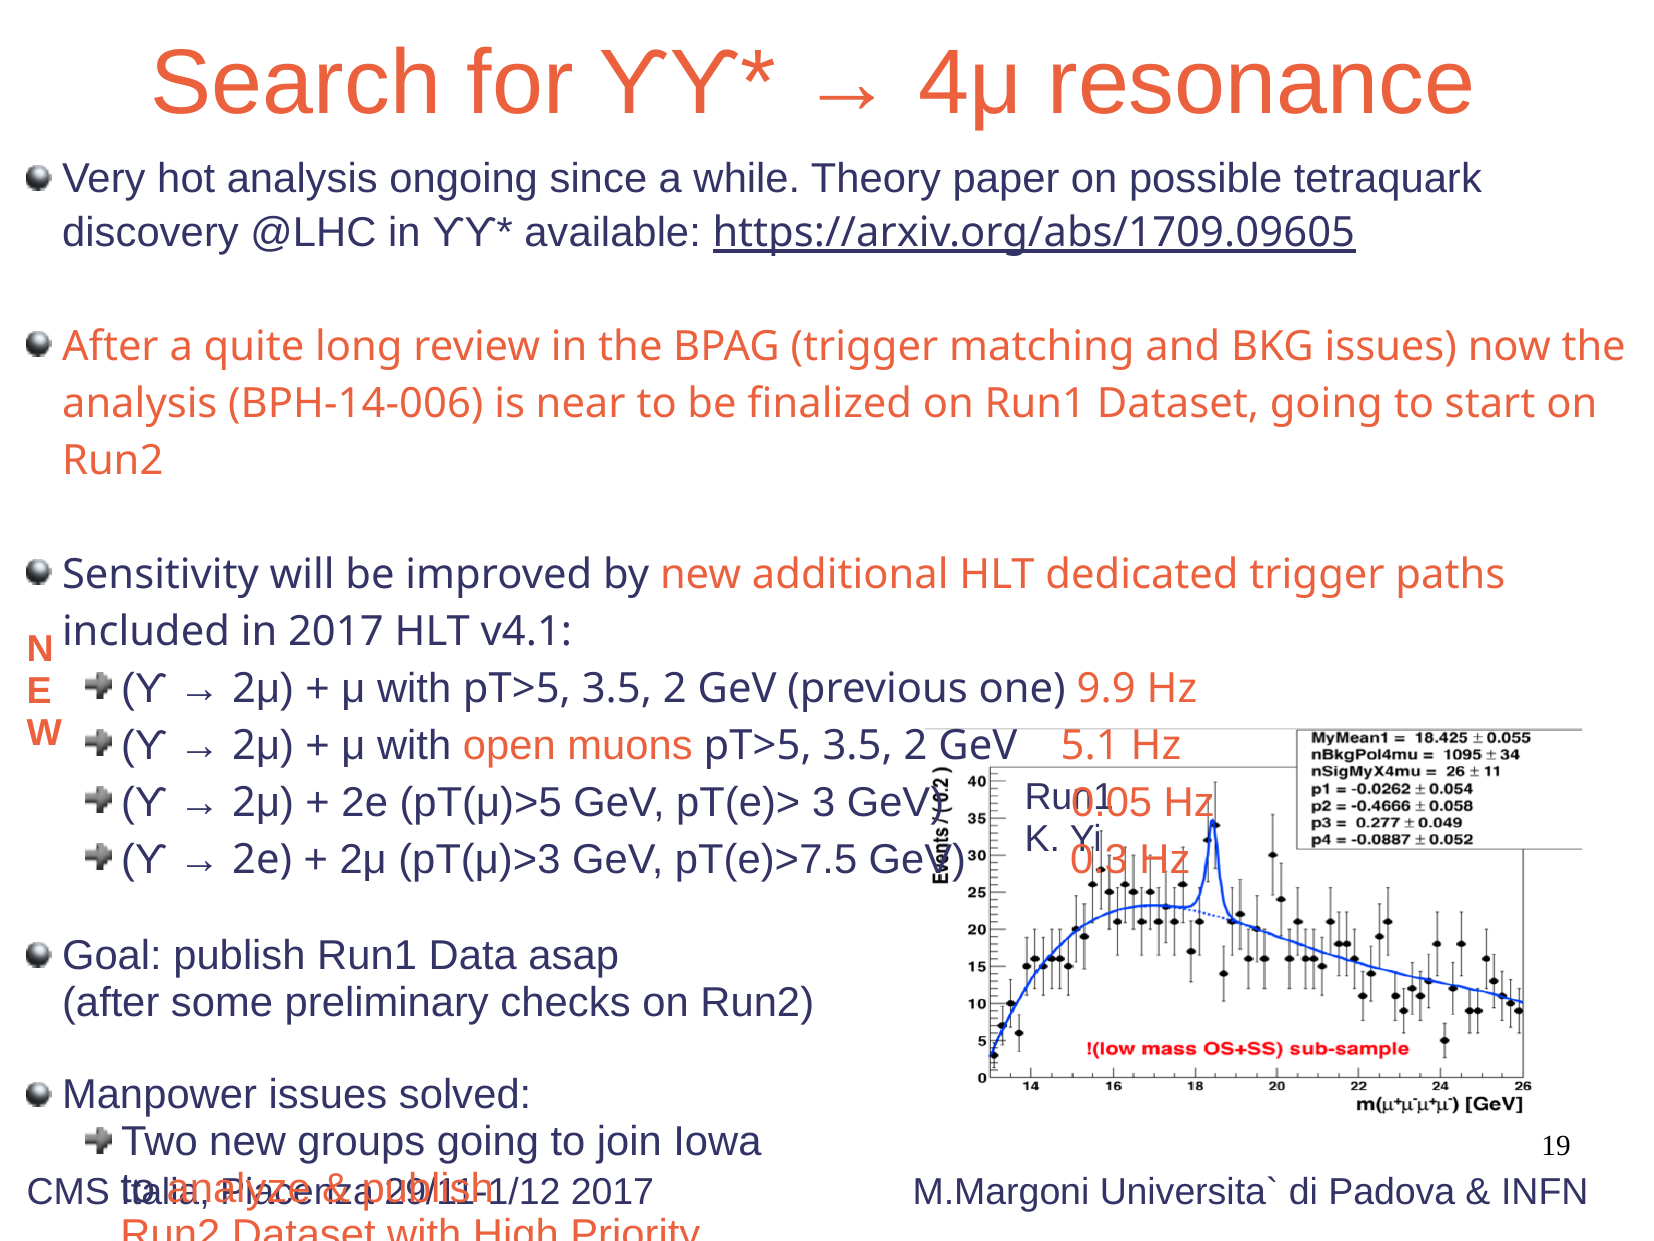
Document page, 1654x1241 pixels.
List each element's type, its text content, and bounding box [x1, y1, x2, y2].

text_box Very hot analysis ongoing since a while. Theory paper on possible tetraquark discovery @LHC in ϒϒ* available: https://arxiv.org/abs/1709.09605 After a quite long review in the BPAG (trigger matching and BKG issues) now the analysis (BPH-14-006) is near to be finalized on Run1 Dataset, going to start on Run2 Sensitivity will be improved by new additional HLT dedicated trigger paths included in 2017 HLT v4.1: (ϒ → 2μ) + μ with pT>5, 3.5, 2 GeV (previous one) 9.9 Hz (ϒ → 2μ) + μ with open muons pT>5, 3.5, 2 GeV 5.1 Hz (ϒ → 2μ) + 2e (pT(μ)>5 GeV, pT(e)> 3 GeV) 0.05 Hz (ϒ → 2e) + 2μ (pT(μ)>3 GeV, pT(e)>7.5 GeV) 0.3 Hz Goal: publish Run1 Data asap (after some preliminary checks on Run2) Manpower issues solved: Two new groups going to join Iowa to analyze & publish Run2 Dataset with High Priority [11, 147, 1642, 1241]
title Search for ϒϒ* → 4μ resonance [82, 0, 1571, 147]
